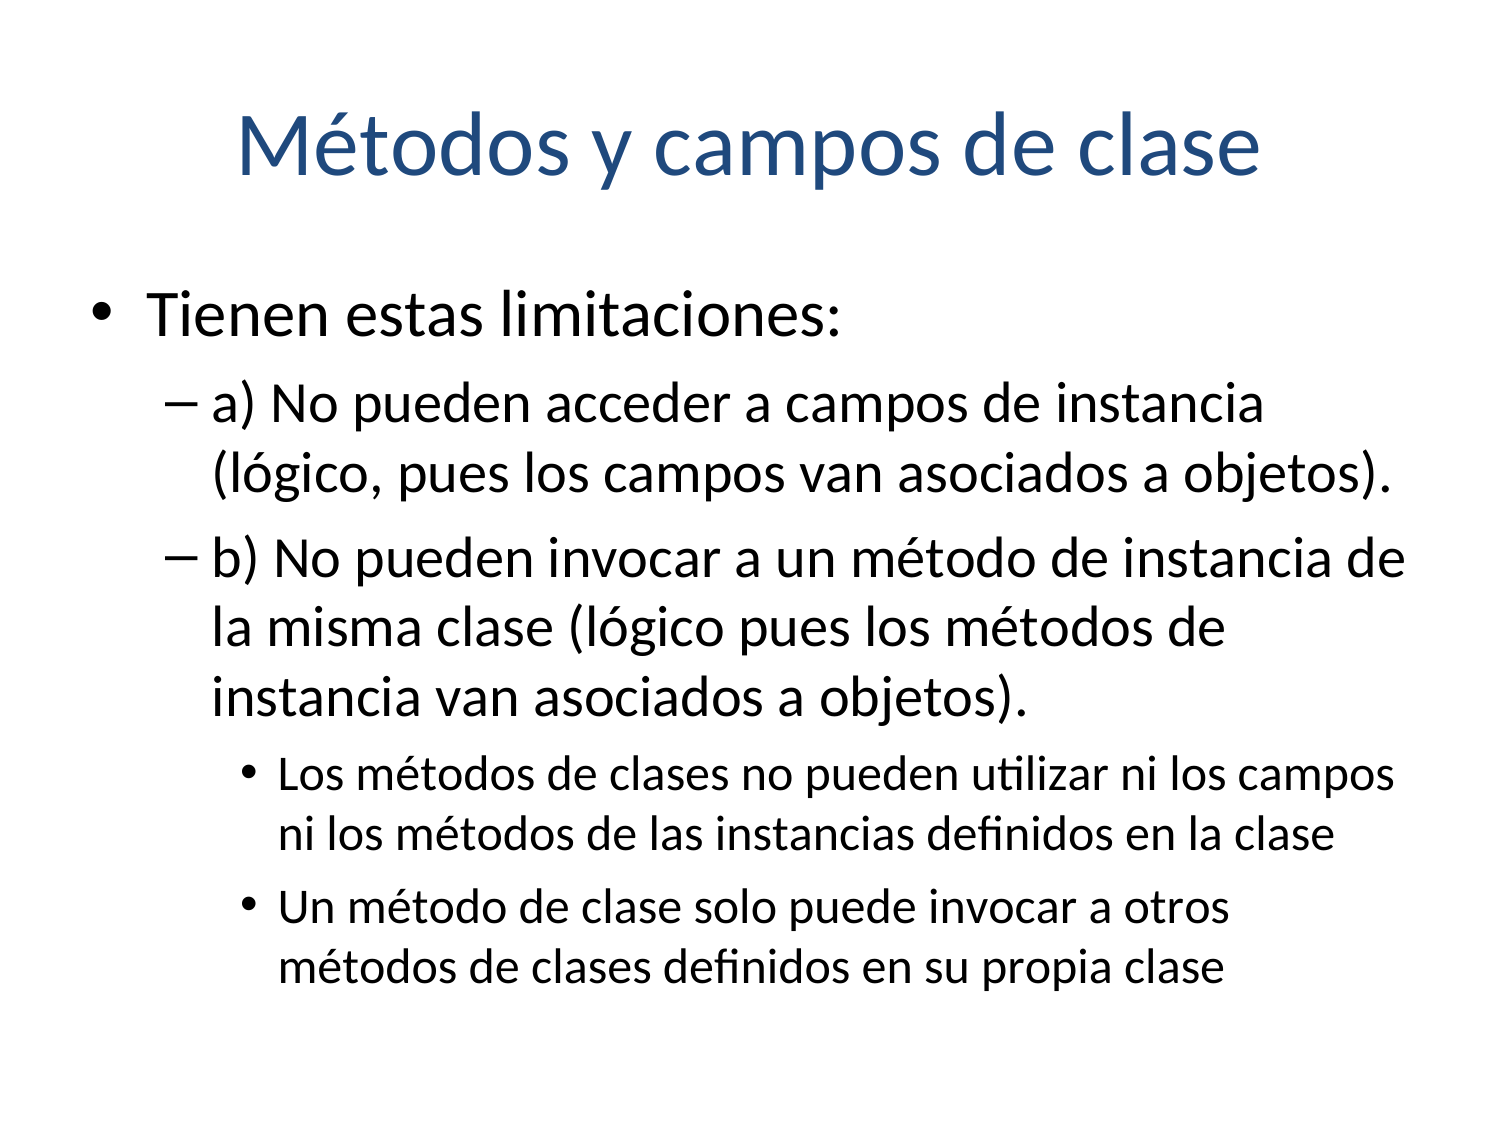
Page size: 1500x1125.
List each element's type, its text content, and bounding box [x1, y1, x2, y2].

list Tienen estas limitaciones: a) No pueden acceder a campos de instancia (lógico, pues los campos van asociados a objetos). b) No pueden invocar a un método de instancia de la misma clase (lógico pues los métodos de instancia van asociados a objetos). Los métodos de clases no pueden utilizar ni los campos ni los métodos de las instancias definidos en la clase Un método de clase solo puede invocar a otros métodos de clases definidos en su propia clase [75, 262, 1426, 1005]
title Métodos y campos de clase [75, 45, 1426, 233]
